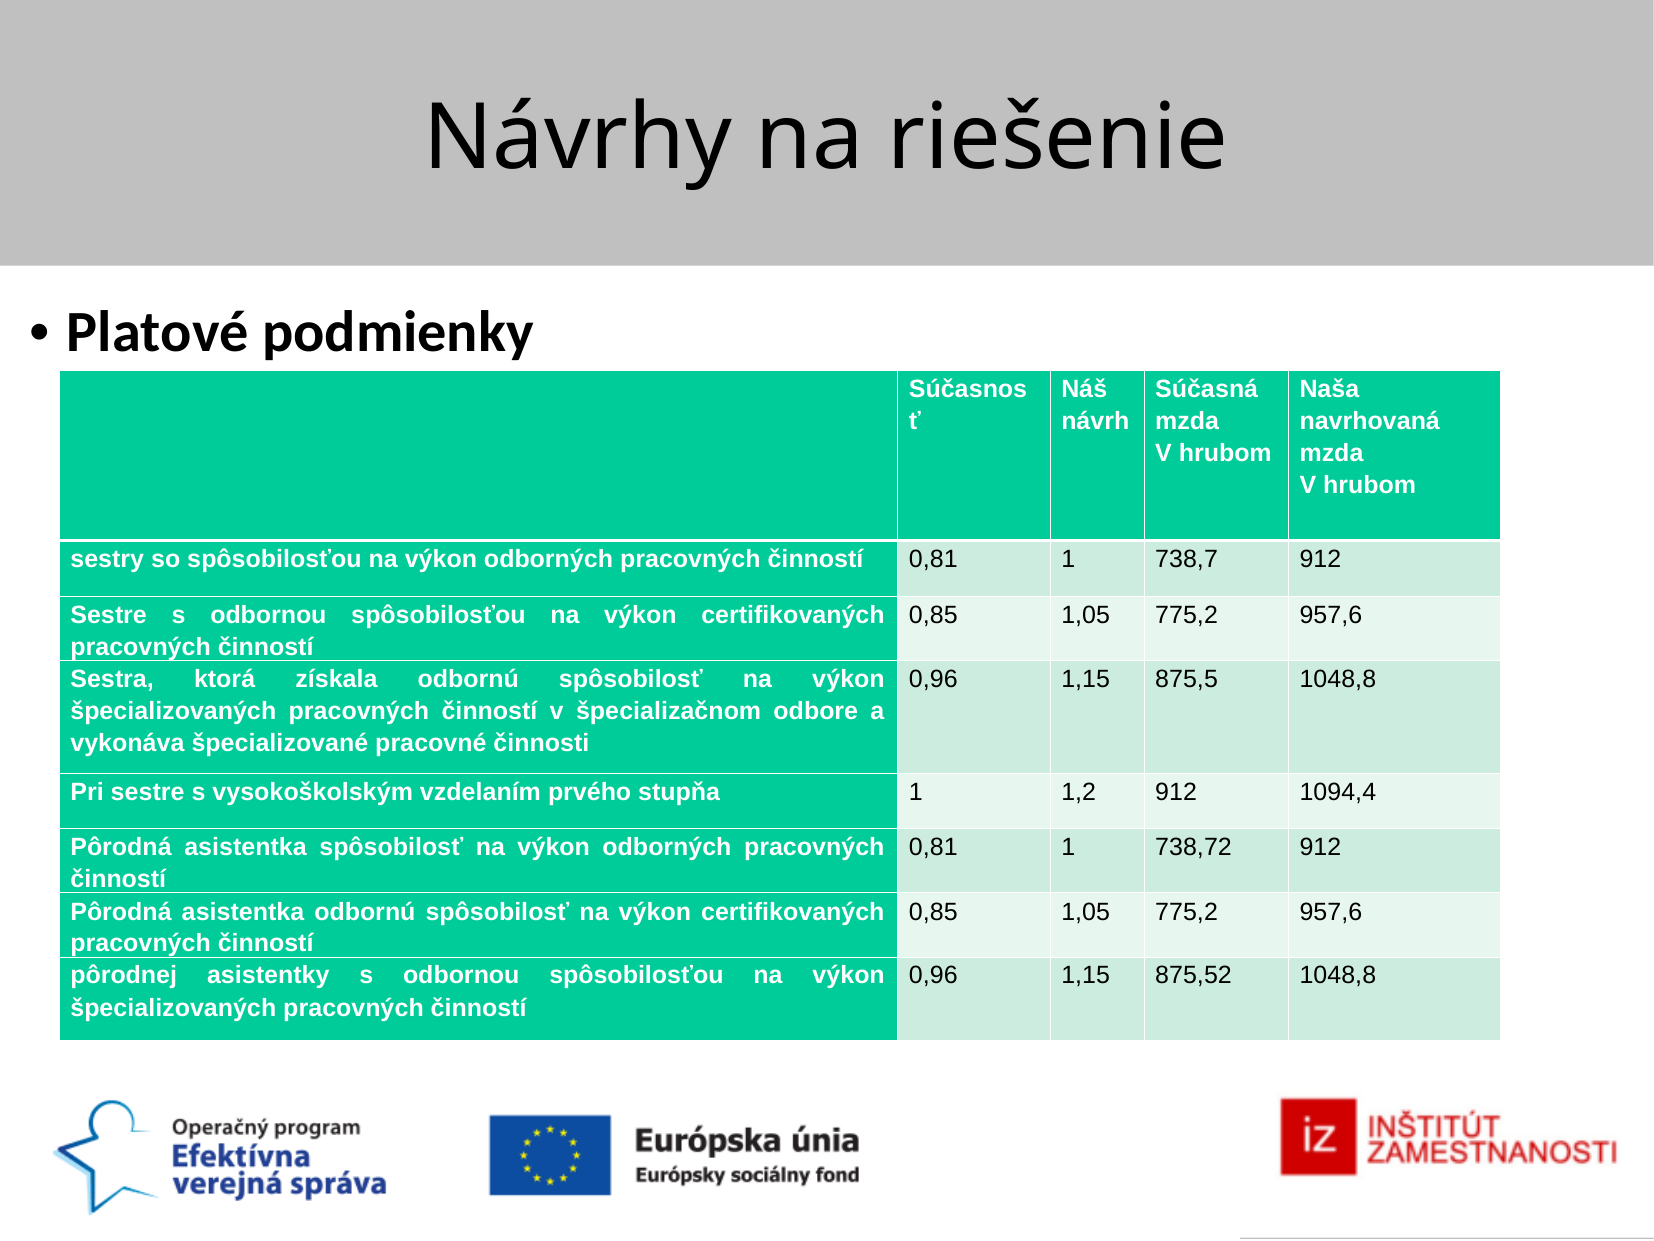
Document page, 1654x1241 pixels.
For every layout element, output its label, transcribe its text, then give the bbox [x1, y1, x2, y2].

table_cell 0,96 [898, 958, 1050, 1040]
table_cell 1048,8 [1289, 661, 1500, 773]
table_cell 0,81 [898, 829, 1050, 892]
table_cell sestry so spôsobilosťou na výkon odborných pracovných činností [60, 542, 897, 596]
table_cell 912 [1289, 829, 1500, 892]
table_cell 1,15 [1051, 661, 1144, 773]
table_cell Pri sestre s vysokoškolským vzdelaním prvého stupňa [60, 774, 897, 828]
table_cell 1 [1051, 542, 1144, 596]
list • Platové podmienky [29, 295, 1533, 1077]
table_cell 912 [1289, 542, 1500, 596]
title Návrhy na riešenie [88, 29, 1565, 237]
table_cell 738,7 [1145, 542, 1288, 596]
table_cell 912 [1145, 774, 1288, 828]
table_cell 775,2 [1145, 597, 1288, 660]
table_header Súčasnosť [898, 371, 1050, 539]
table_cell 738,72 [1145, 829, 1288, 892]
table_cell 0,96 [898, 661, 1050, 773]
table_cell Pôrodná asistentka spôsobilosť na výkon odborných pracovných činností [60, 829, 897, 892]
table_header Naša navrhovaná mzda V hrubom [1289, 371, 1500, 539]
table_cell 875,52 [1145, 958, 1288, 1040]
table_cell 957,6 [1289, 597, 1500, 660]
table_cell 0,81 [898, 542, 1050, 596]
table_header [60, 371, 897, 539]
table_cell 875,5 [1145, 661, 1288, 773]
table_cell 1 [898, 774, 1050, 828]
table_cell 1,15 [1051, 958, 1144, 1040]
table_cell Sestra, ktorá získala odbornú spôsobilosť na výkon špecializovaných pracovných činností v špecializačnom odbore a vykonáva špecializované pracovné činnosti [60, 661, 897, 773]
table_cell 1048,8 [1289, 958, 1500, 1040]
table_header Súčasná mzda V hrubom [1145, 371, 1288, 539]
table_cell 1,05 [1051, 893, 1144, 957]
table_cell 0,85 [898, 597, 1050, 660]
picture [29, 1077, 886, 1241]
table_cell 0,85 [898, 893, 1050, 957]
table_cell 1094,4 [1289, 774, 1500, 828]
table_cell Sestre s odbornou spôsobilosťou na výkon certifikovaných pracovných činností [60, 597, 897, 660]
table_cell 1,05 [1051, 597, 1144, 660]
picture [1240, 1033, 1654, 1241]
table_cell pôrodnej asistentky s odbornou spôsobilosťou na výkon špecializovaných pracovných činností [60, 958, 897, 1040]
table_cell 1 [1051, 829, 1144, 892]
table_cell Pôrodná asistentka odbornú spôsobilosť na výkon certifikovaných pracovných činností [60, 893, 897, 957]
table_cell 1,2 [1051, 774, 1144, 828]
table_cell 957,6 [1289, 893, 1500, 957]
table_cell 775,2 [1145, 893, 1288, 957]
table_header Náš návrh [1051, 371, 1144, 539]
